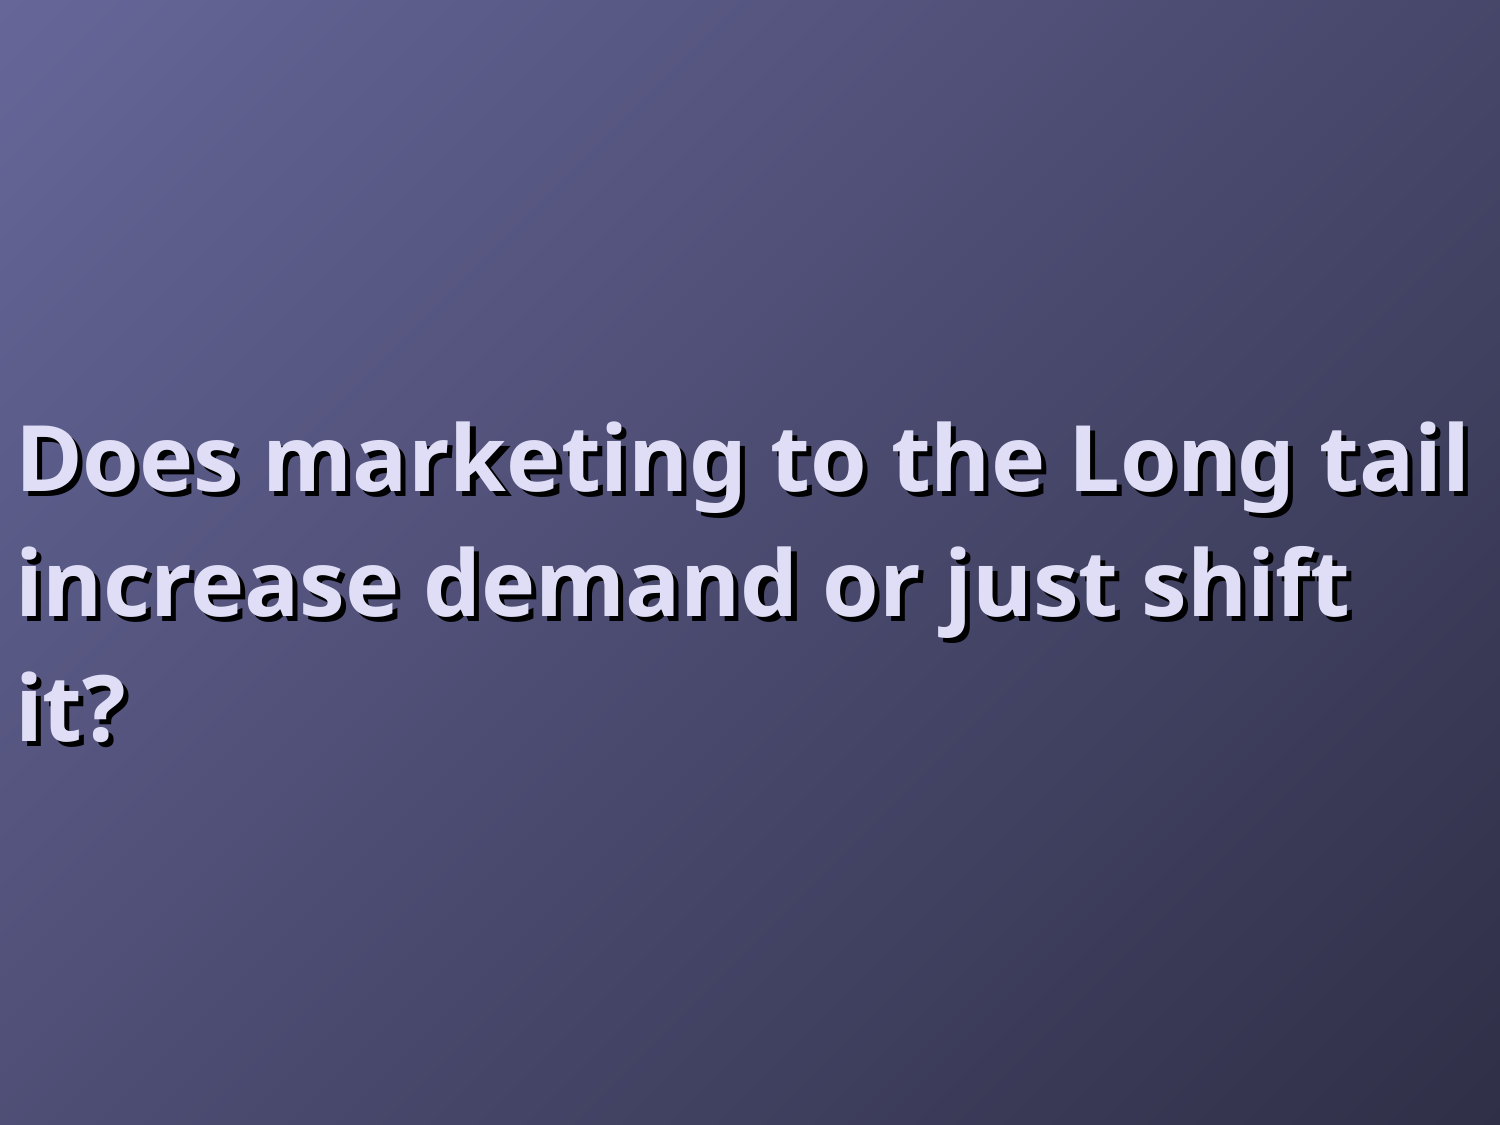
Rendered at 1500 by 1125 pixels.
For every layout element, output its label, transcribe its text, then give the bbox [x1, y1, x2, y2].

title Does marketing to the Long tail increase demand or just shift it? [0, 408, 1500, 754]
